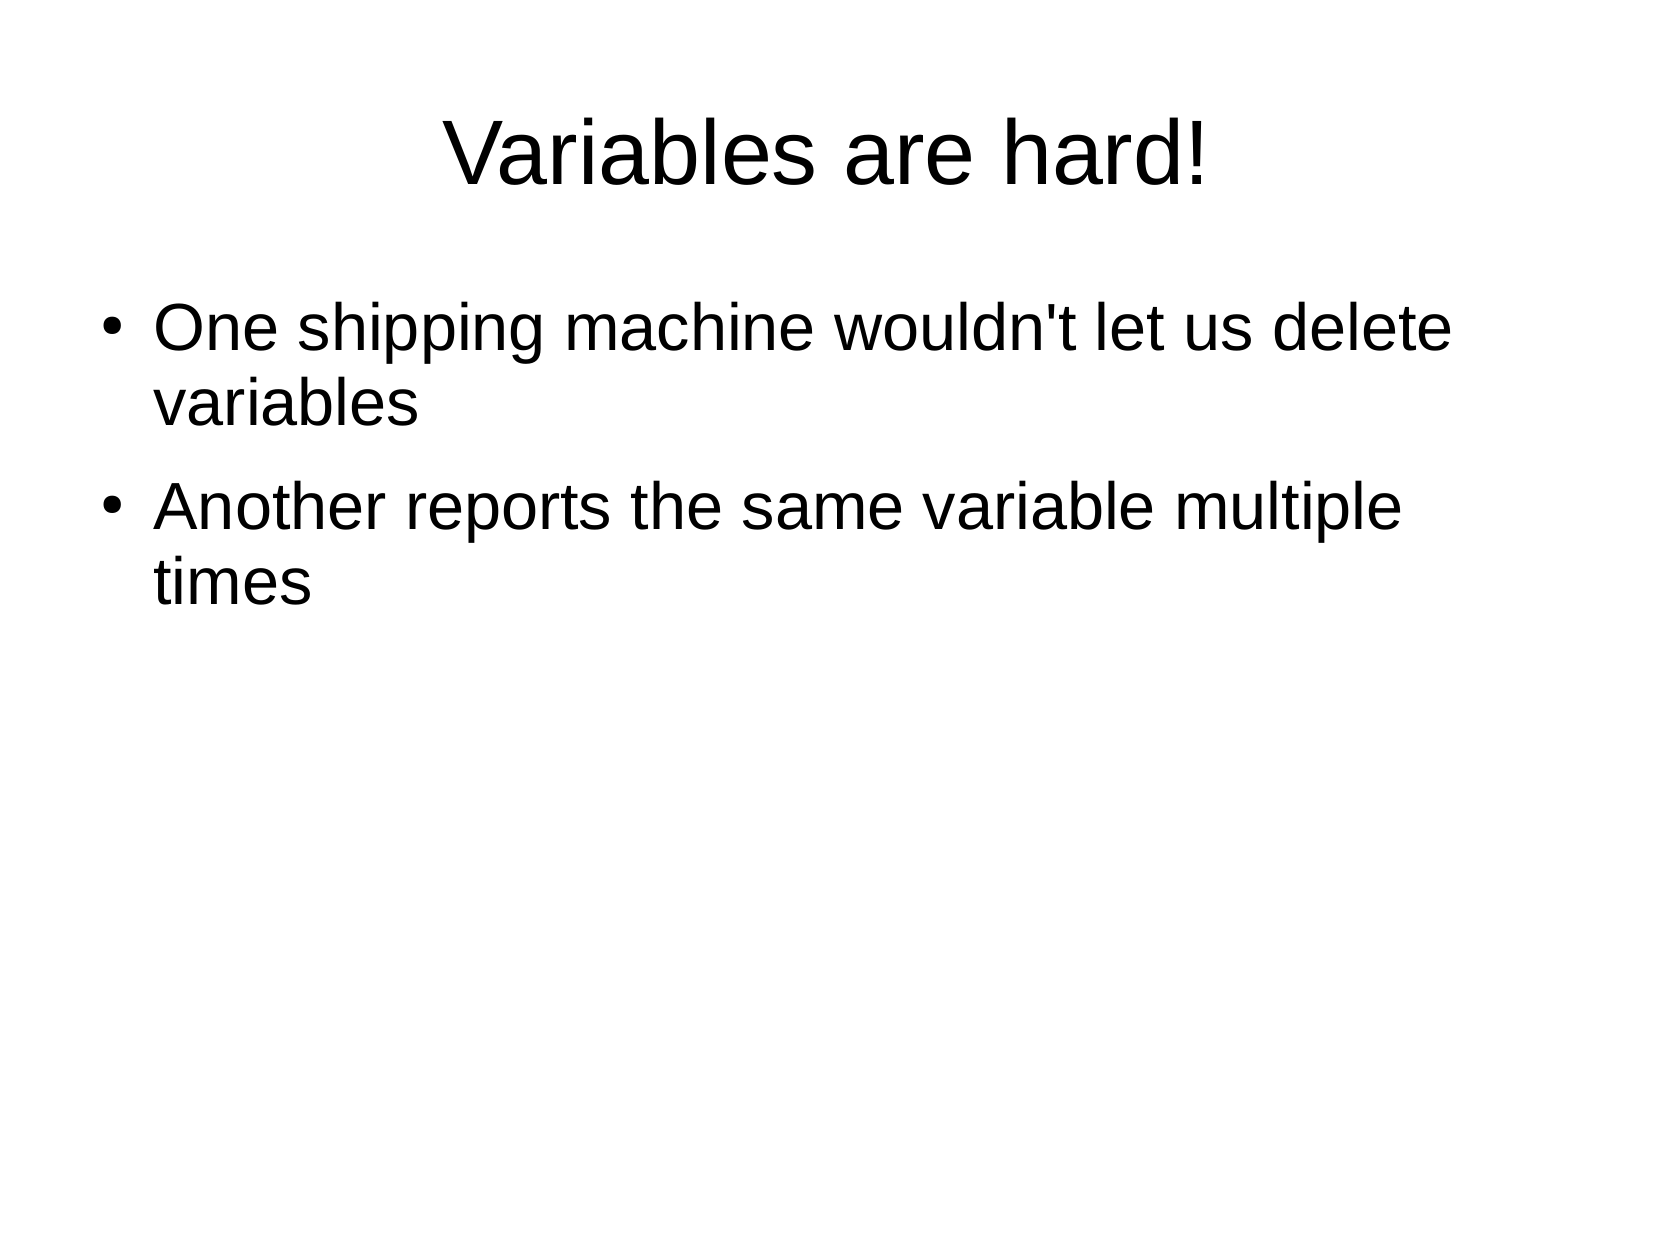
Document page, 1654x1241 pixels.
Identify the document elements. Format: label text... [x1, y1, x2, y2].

title Variables are hard! [82, 49, 1571, 257]
list One shipping machine wouldn't let us delete variables Another reports the same variable multiple times [82, 290, 1571, 1109]
